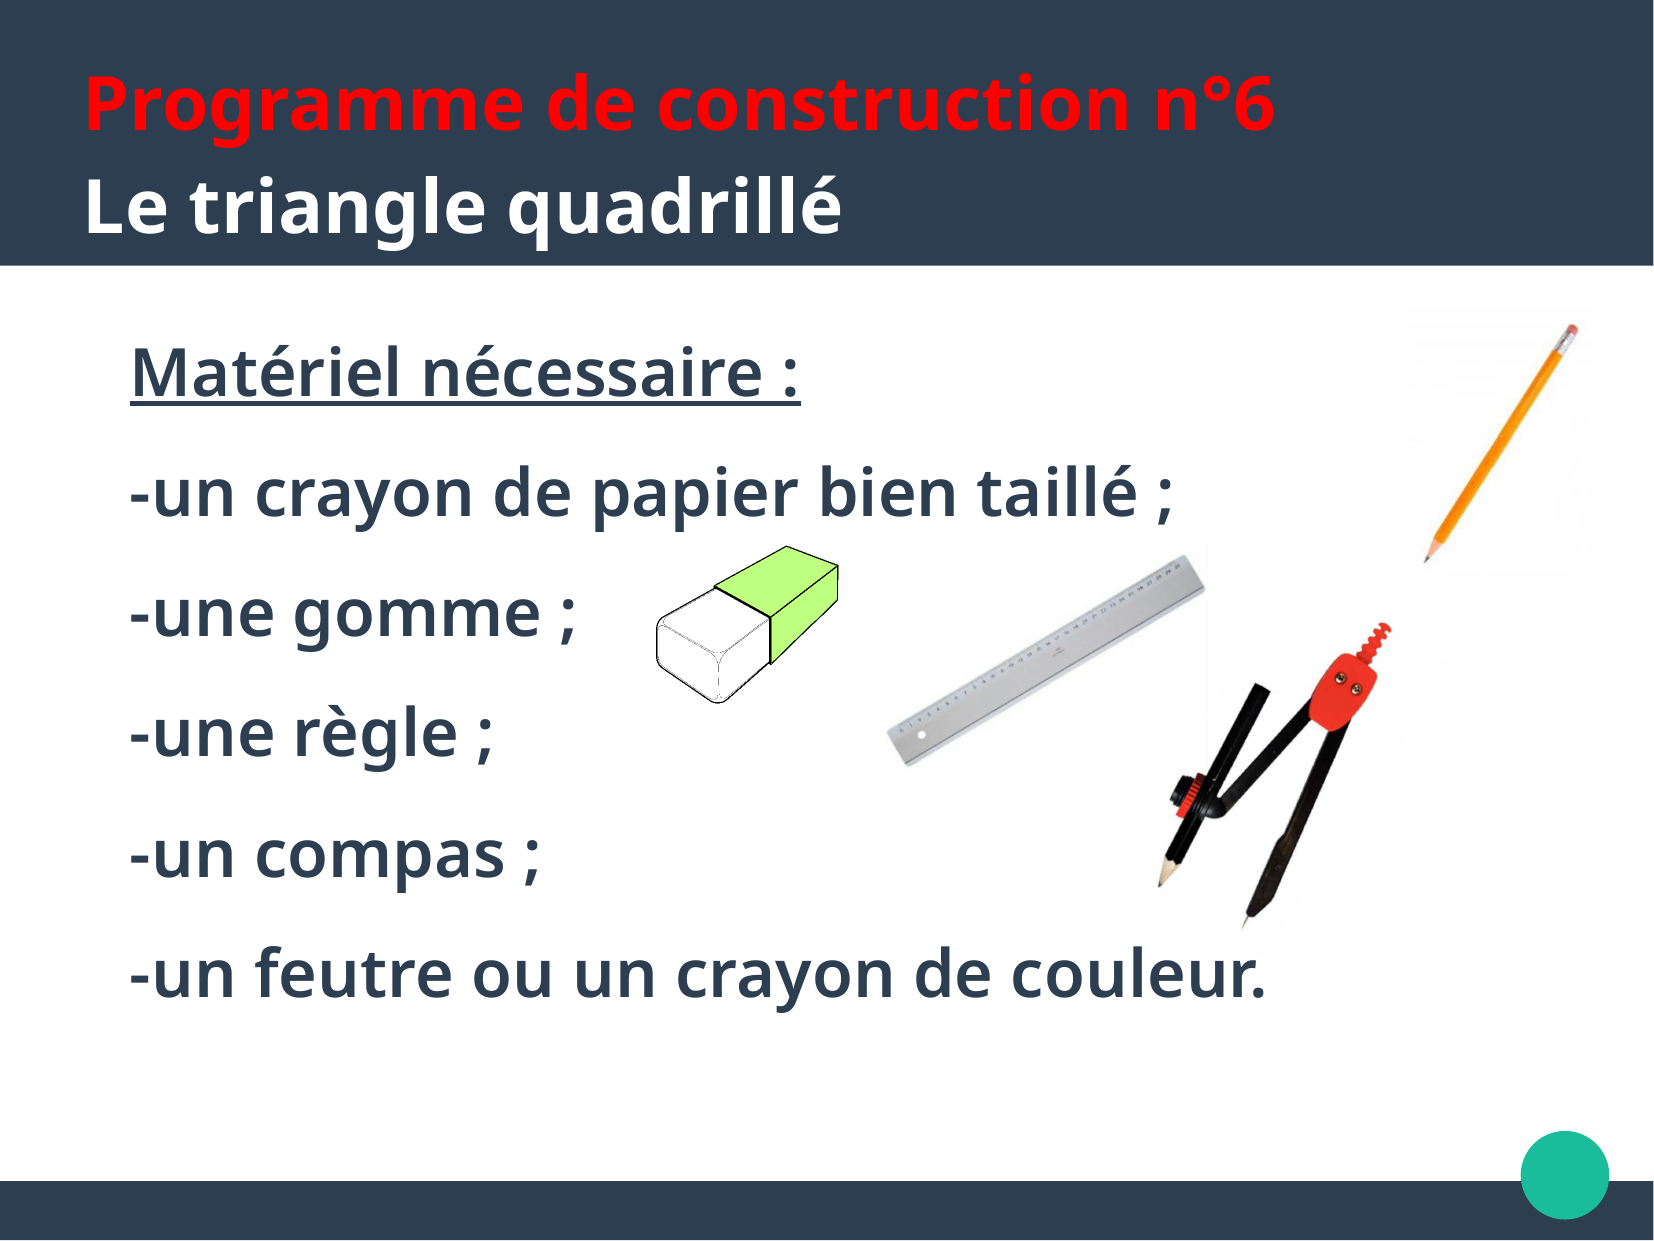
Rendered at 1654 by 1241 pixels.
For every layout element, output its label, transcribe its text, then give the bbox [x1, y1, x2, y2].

picture [1110, 566, 1453, 958]
list Matériel nécessaire : -un crayon de papier bien taillé ; -une gomme ; -une règle ; -un compas ; -un feutre ou un crayon de couleur. [59, 324, 1595, 1152]
title Programme de construction n°6 Le triangle quadrillé [82, 49, 1571, 257]
picture [1406, 307, 1595, 590]
